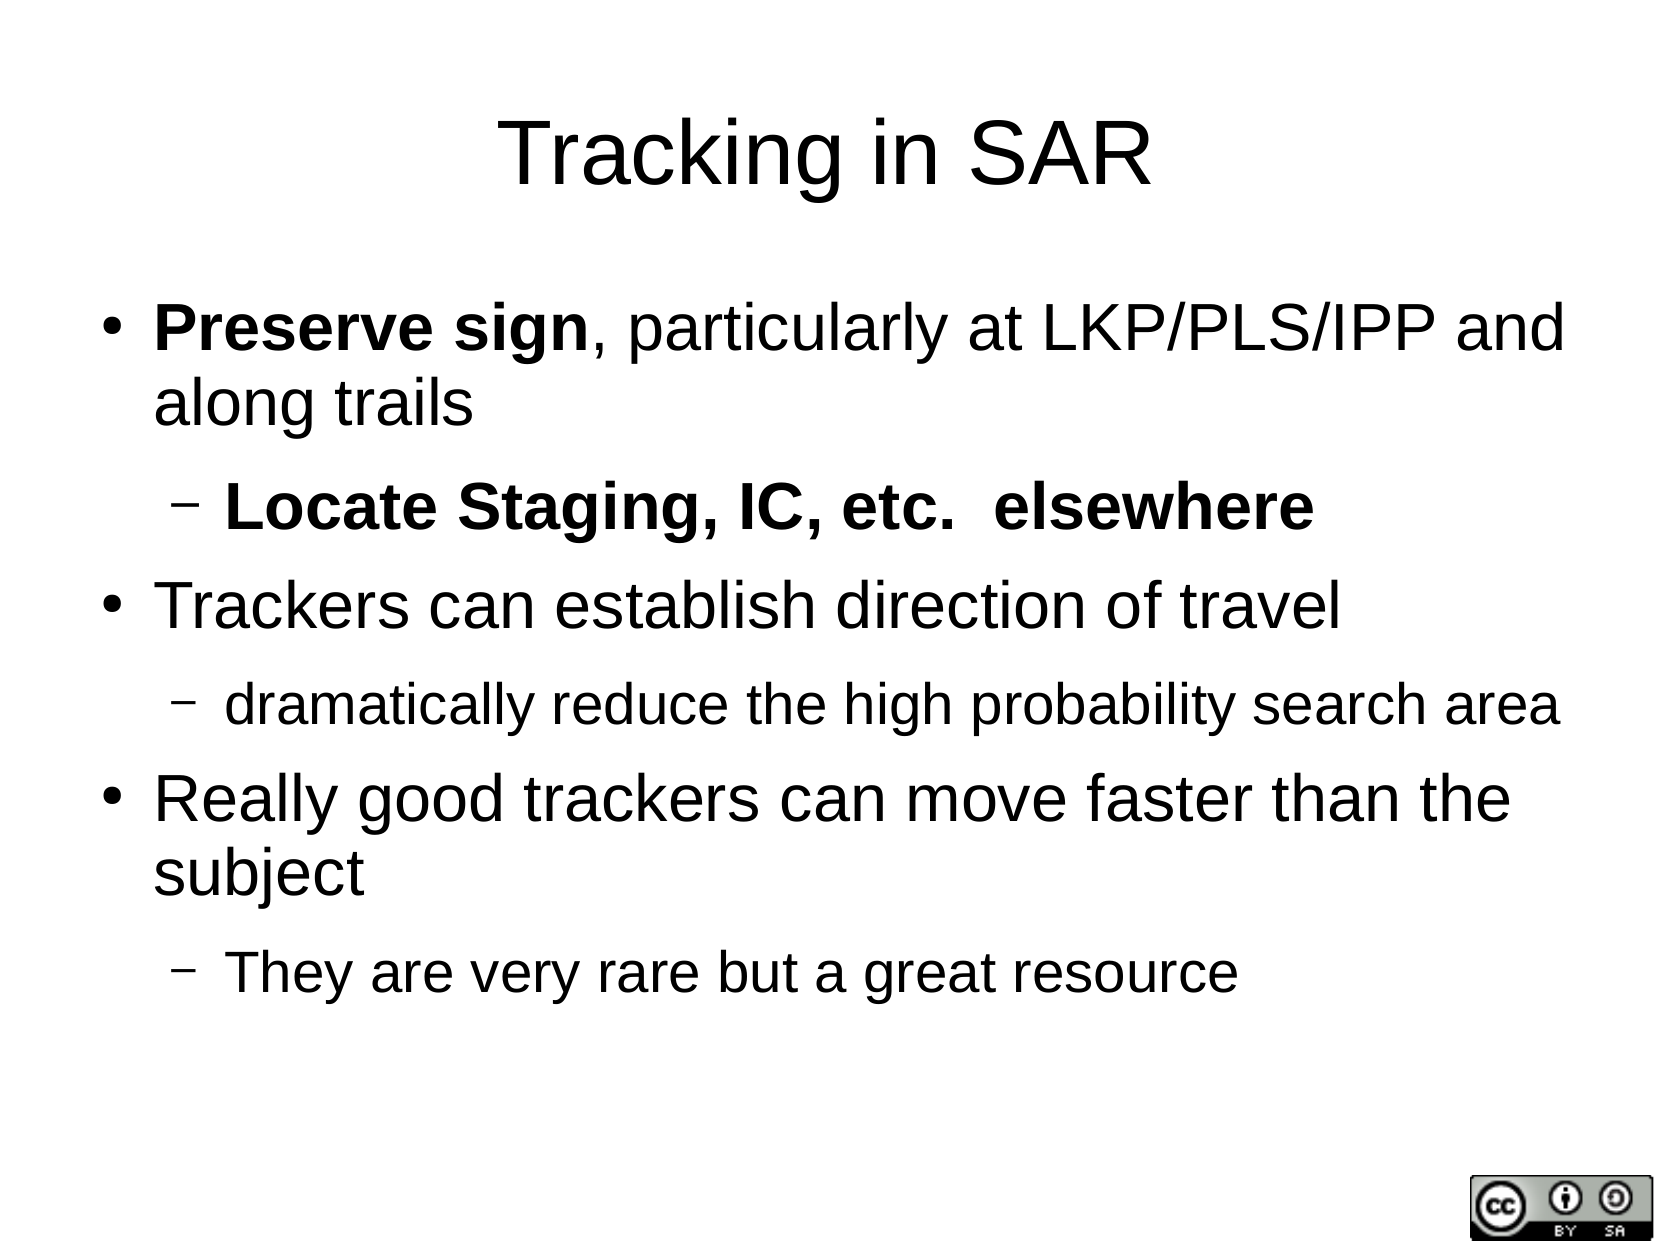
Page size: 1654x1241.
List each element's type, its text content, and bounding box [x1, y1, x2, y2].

title Tracking in SAR [82, 49, 1571, 257]
picture [1470, 1175, 1654, 1241]
list Preserve sign, particularly at LKP/PLS/IPP and along trails Locate Staging, IC, etc. elsewhere Trackers can establish direction of travel dramatically reduce the high probability search area Really good trackers can move faster than the subject They are very rare but a great resource [82, 290, 1571, 1097]
